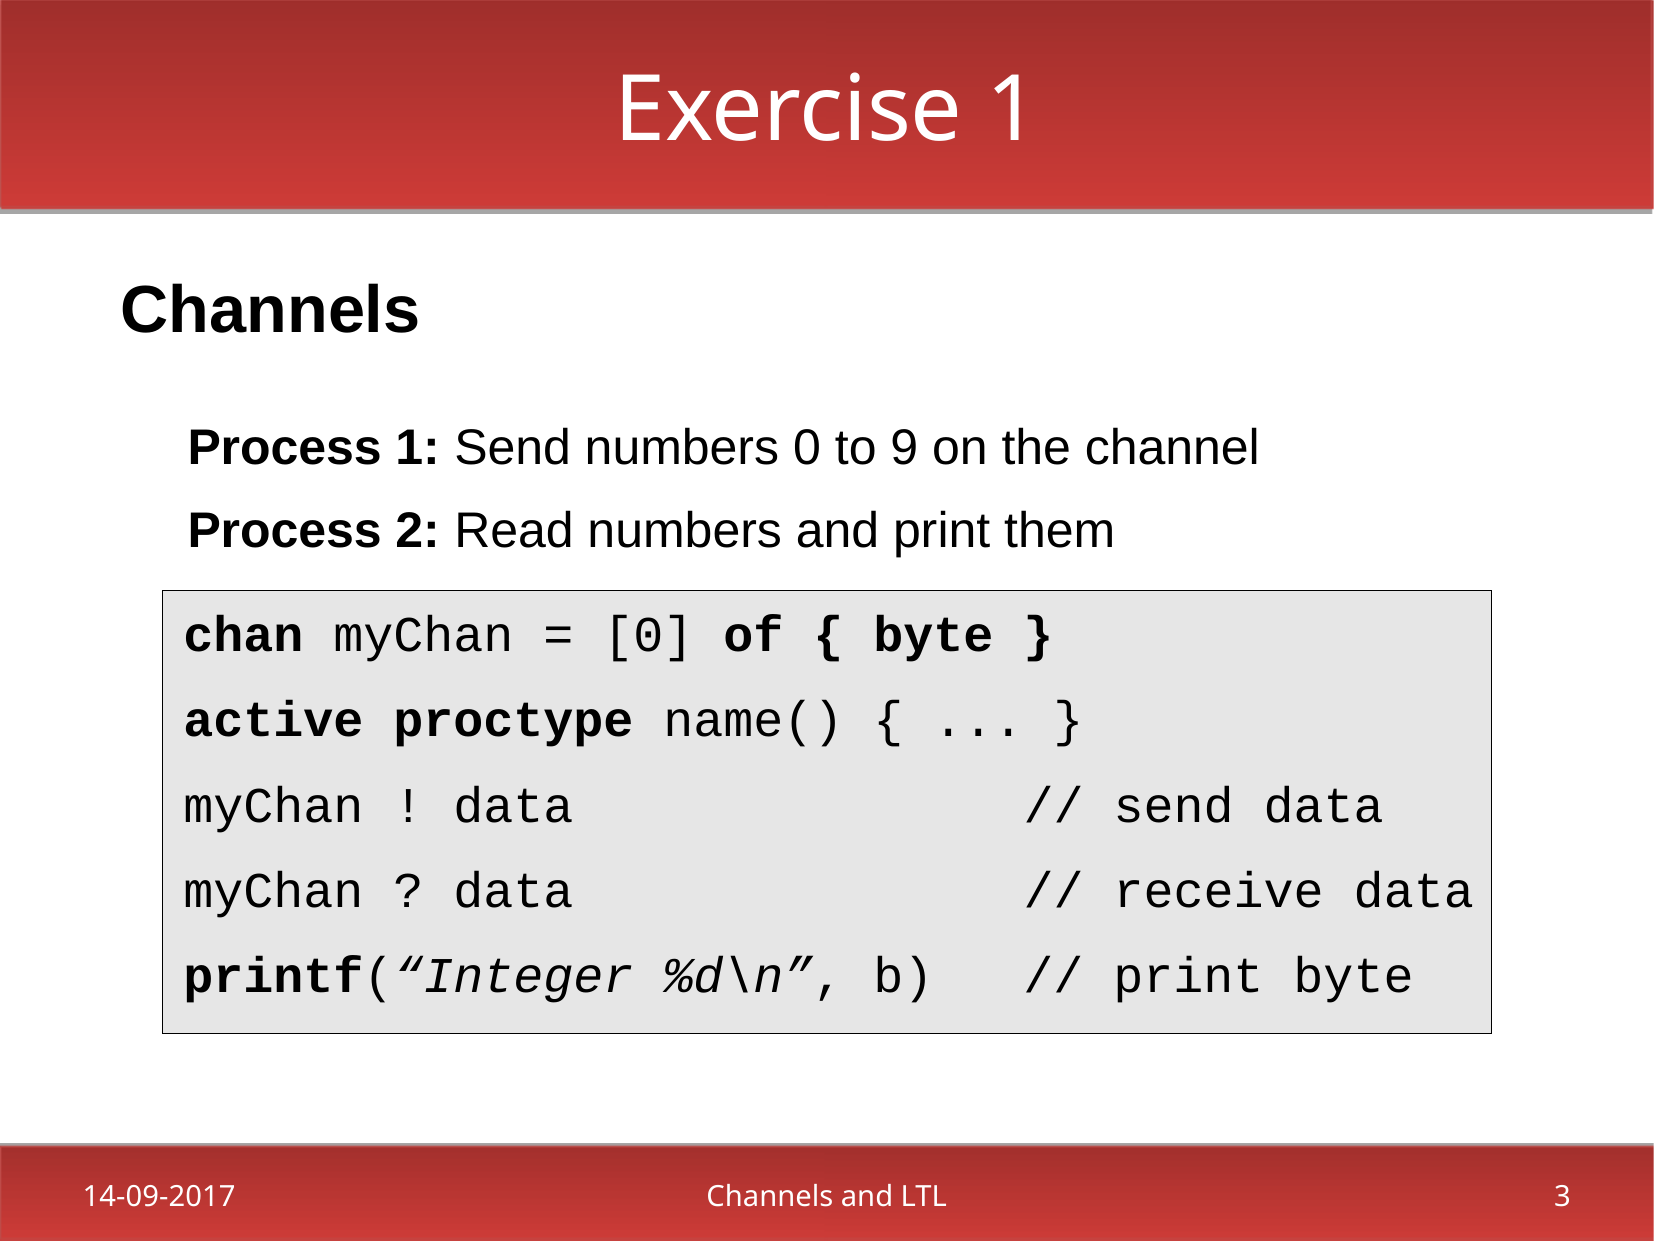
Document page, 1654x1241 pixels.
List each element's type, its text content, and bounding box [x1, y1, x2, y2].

picture [0, 0, 1654, 214]
title Exercise 1 [59, 31, 1595, 178]
picture [0, 1143, 1654, 1241]
text_box Channels [105, 264, 437, 354]
text_box chan myChan = [0] of { byte } active proctype name() { ... } myChan ! data // send data myChan ? data // receive data printf(“Integer %d\n”, b) // print byte [162, 590, 1492, 1034]
text_box Process 1: Send numbers 0 to 9 on the channel Process 2: Read numbers and print them [172, 383, 1276, 539]
